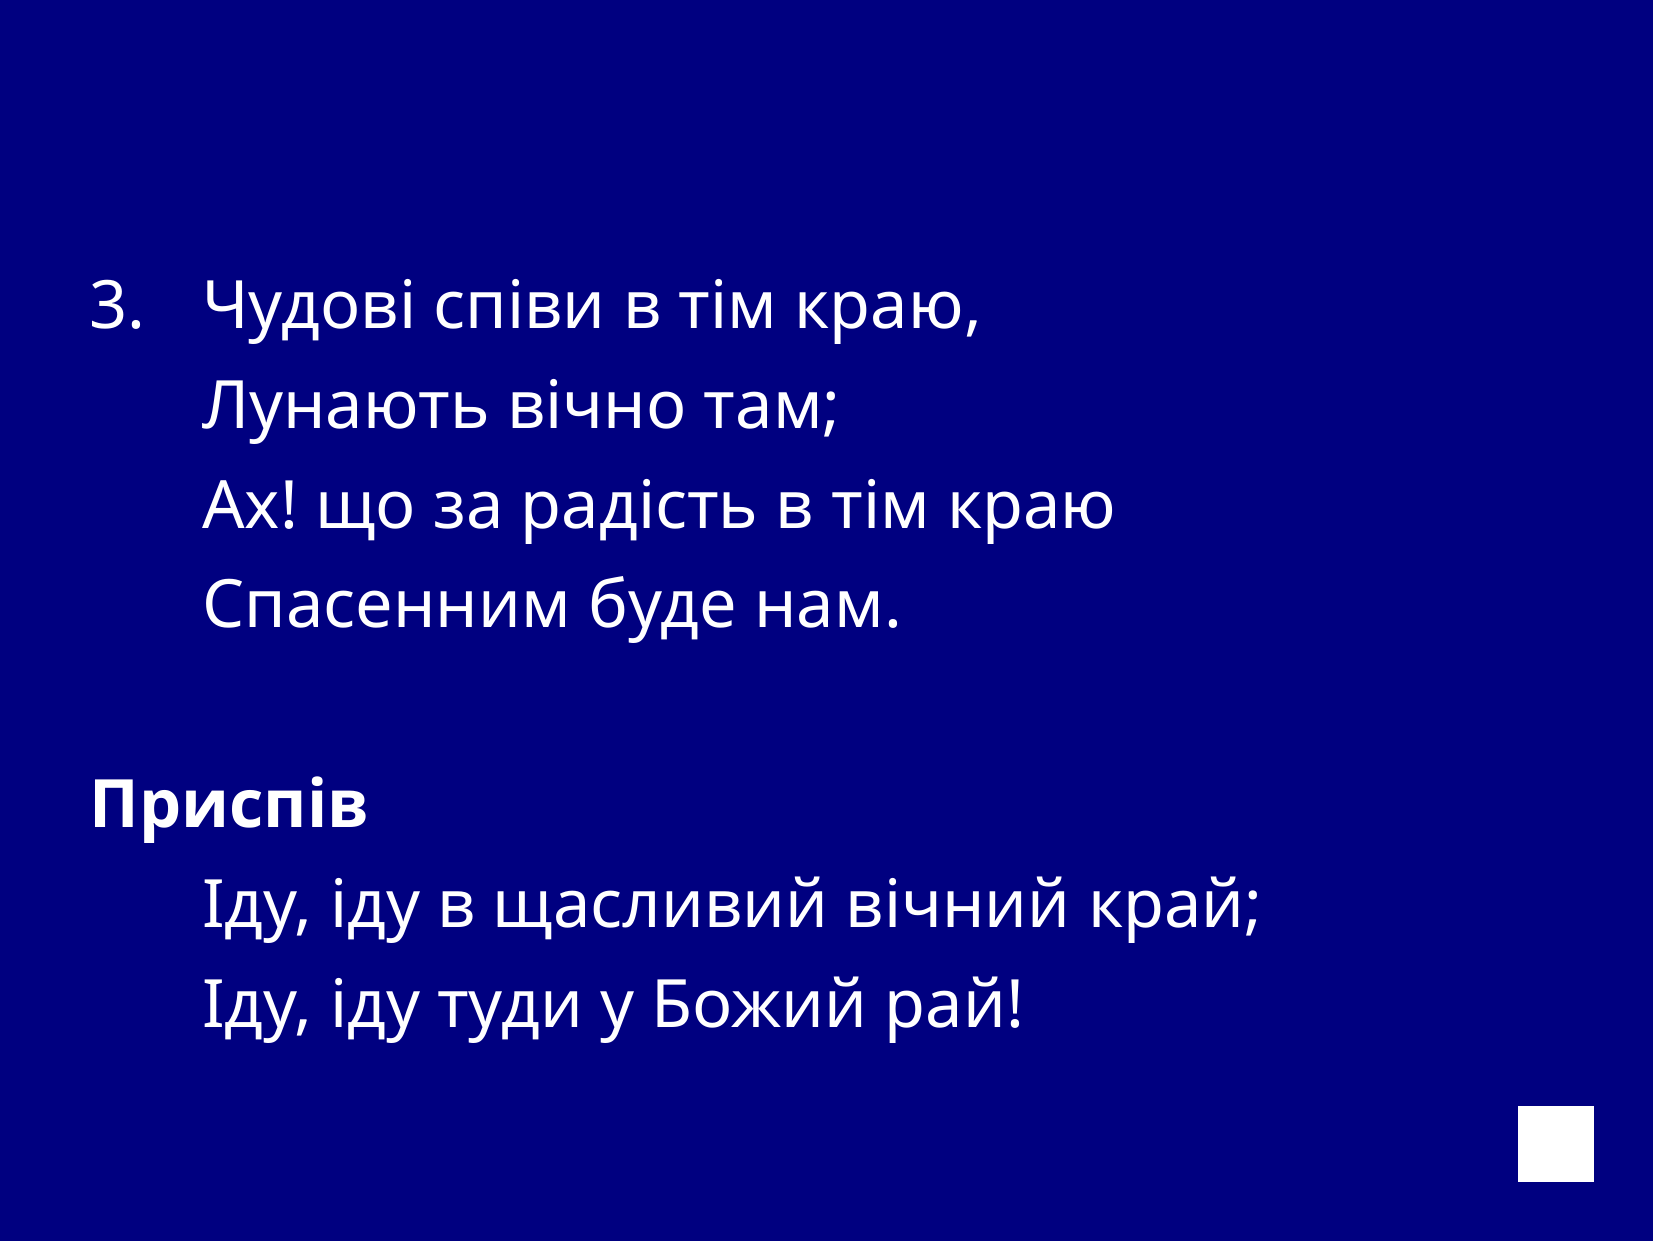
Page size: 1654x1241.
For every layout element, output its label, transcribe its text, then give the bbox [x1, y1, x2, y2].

text_box [1518, 1106, 1594, 1182]
text_box 3. Чудові співи в тім краю, Лунають вічно там; Ах! що за радість в тім краю Спасенним буде нам. Приспів Іду, іду в щасливий вічний край; Іду, іду туди у Божий рай! [75, 150, 1576, 1163]
